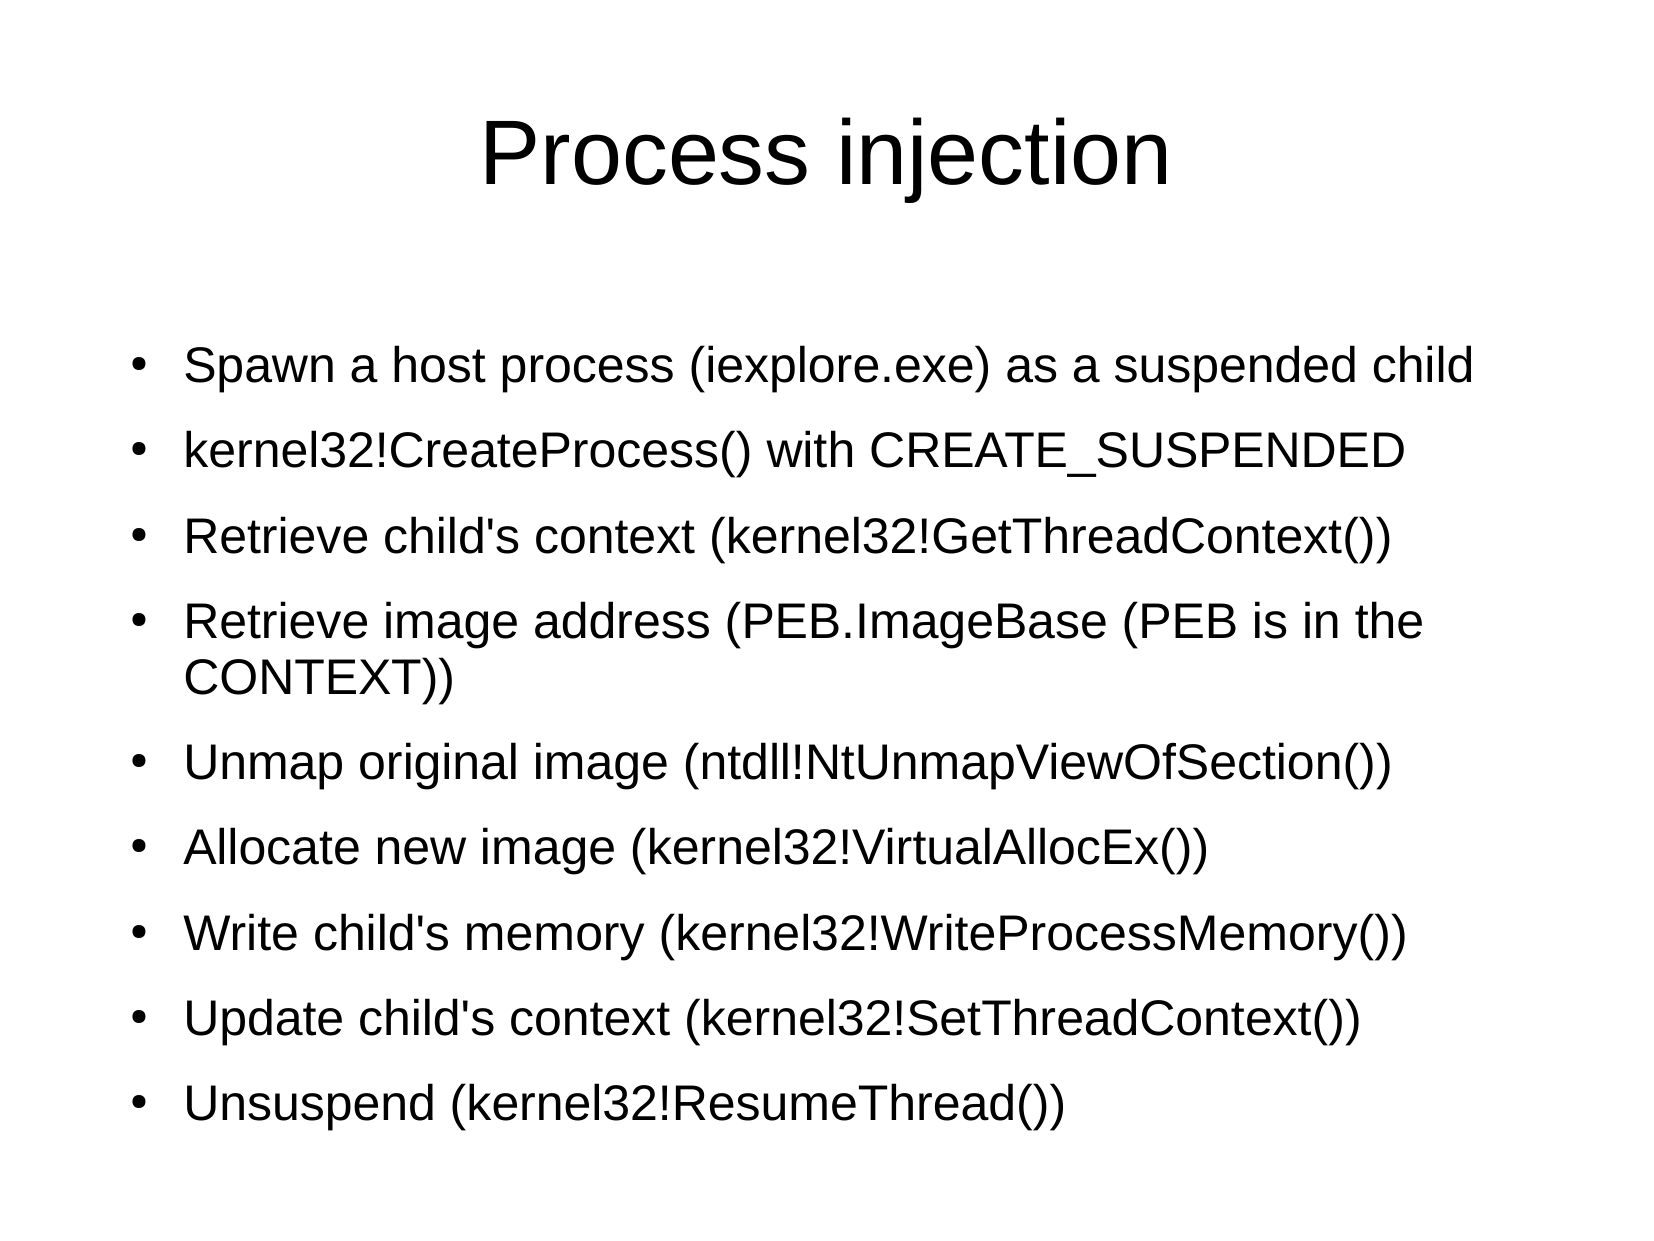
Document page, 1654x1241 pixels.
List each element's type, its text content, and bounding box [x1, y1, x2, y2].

list Spawn a host process (iexplore.exe) as a suspended child kernel32!CreateProcess() with CREATE_SUSPENDED Retrieve child's context (kernel32!GetThreadContext()) Retrieve image address (PEB.ImageBase (PEB is in the CONTEXT)) Unmap original image (ntdll!NtUnmapViewOfSection()) Allocate new image (kernel32!VirtualAllocEx()) Write child's memory (kernel32!WriteProcessMemory()) Update child's context (kernel32!SetThreadContext()) Unsuspend (kernel32!ResumeThread()) [112, 337, 1601, 1157]
title Process injection [82, 49, 1571, 257]
